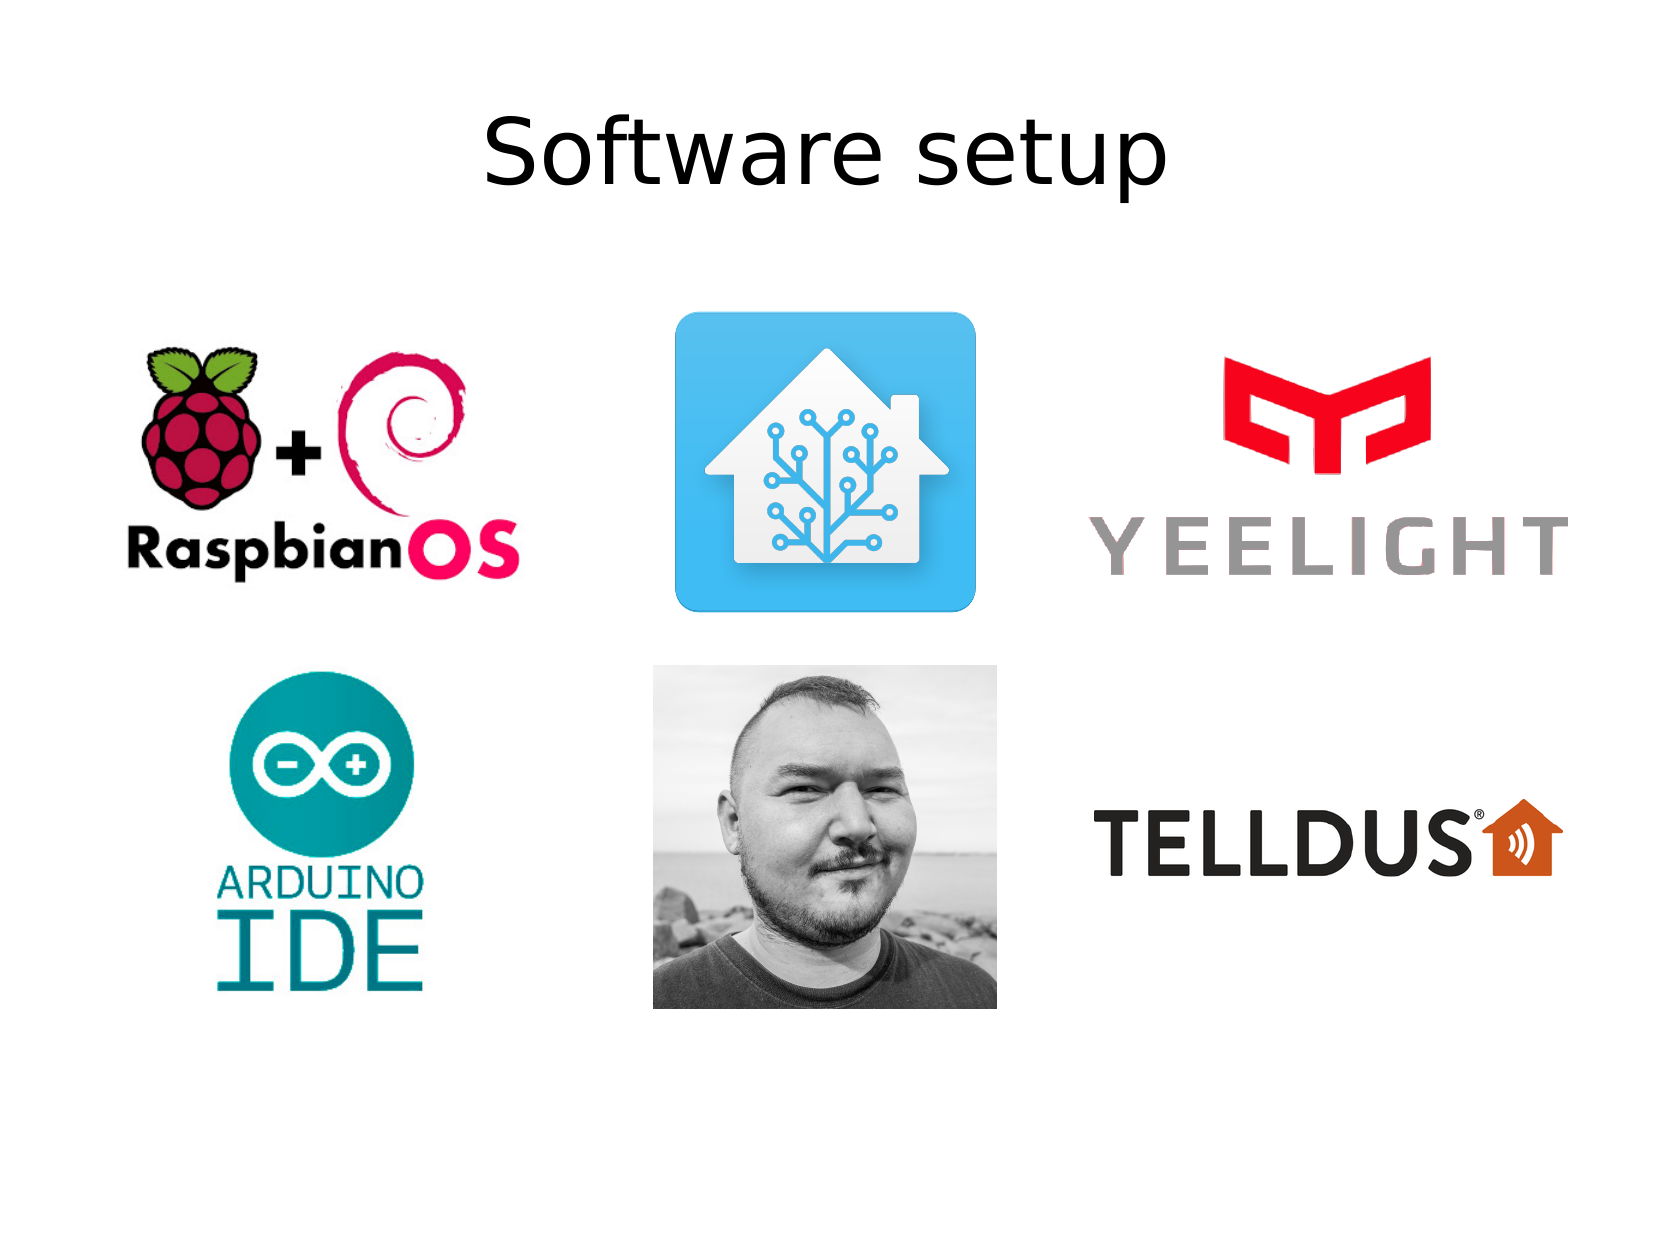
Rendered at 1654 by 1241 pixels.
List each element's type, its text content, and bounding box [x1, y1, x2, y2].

picture [1088, 669, 1568, 1006]
picture [150, 665, 494, 1009]
picture [1088, 349, 1568, 575]
title Software setup [82, 49, 1571, 257]
picture [82, 321, 562, 602]
picture [653, 290, 997, 634]
picture [653, 665, 997, 1009]
